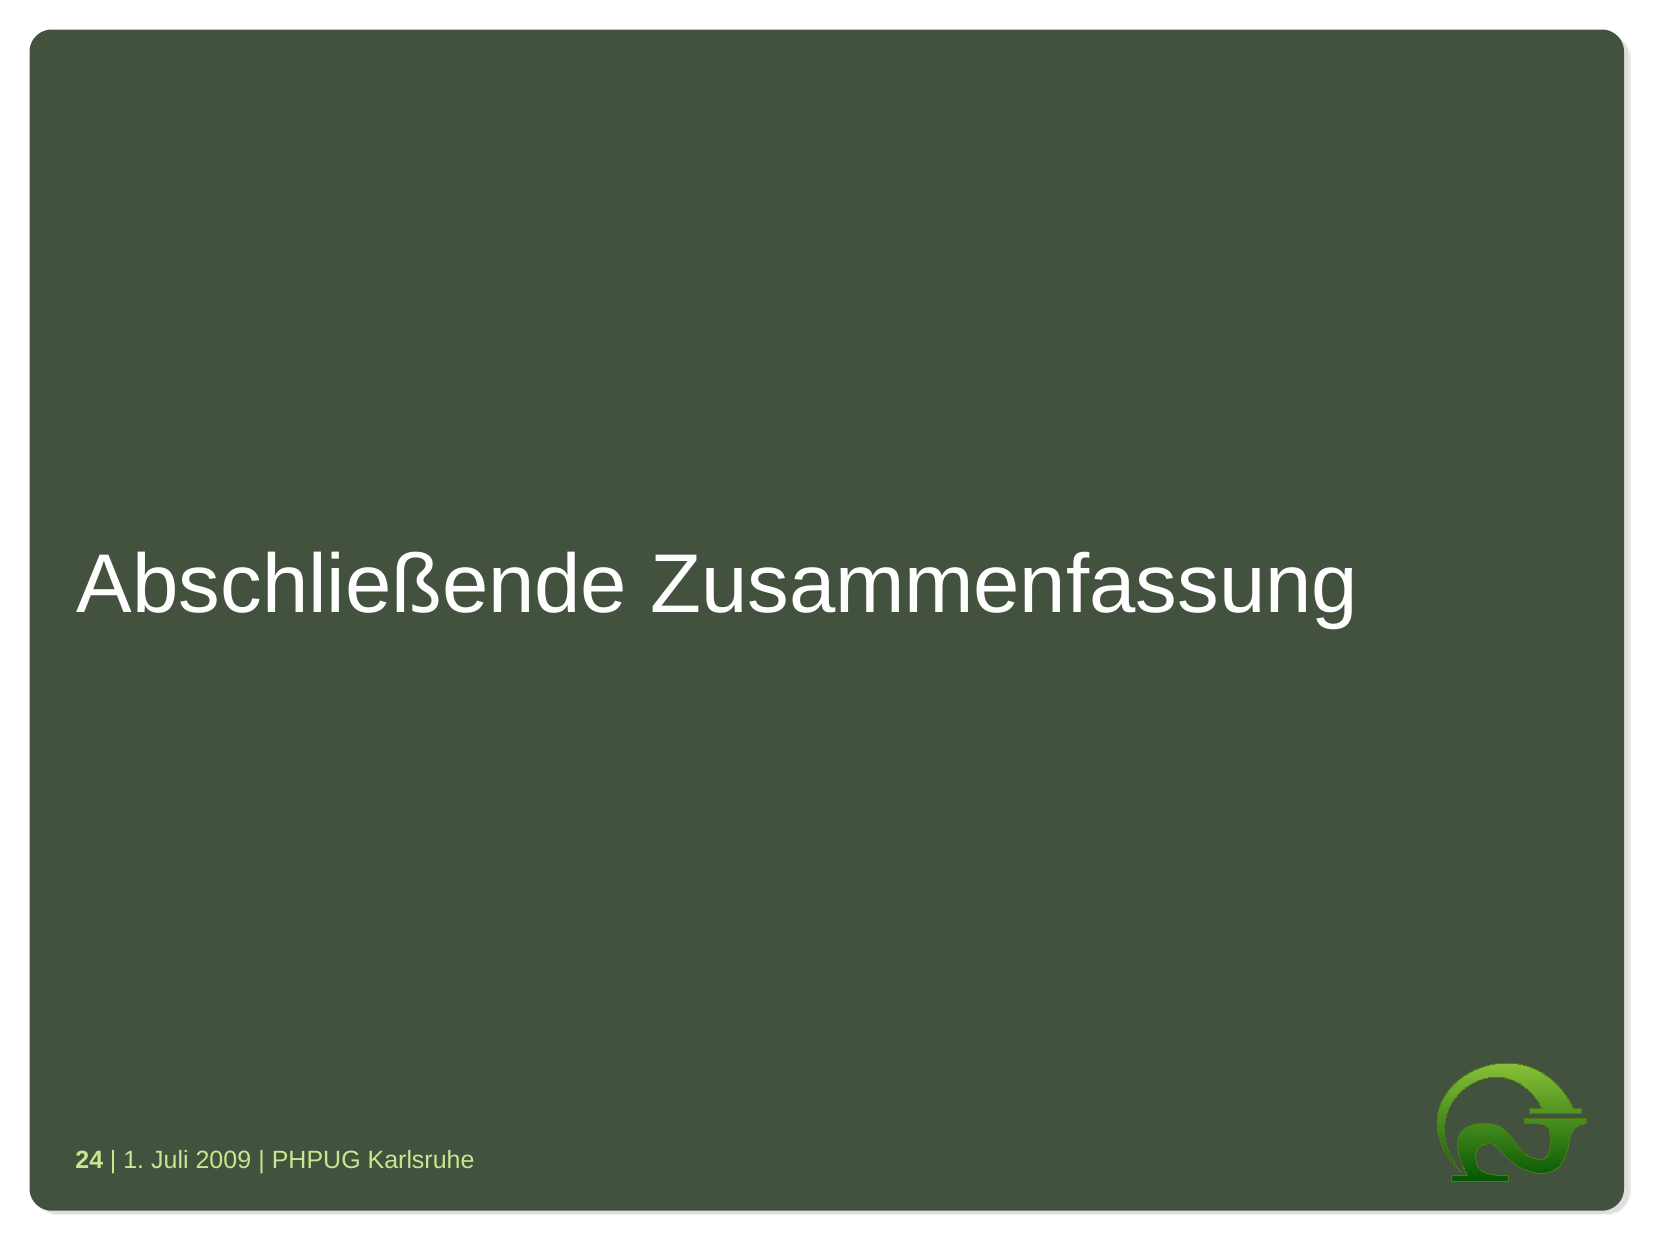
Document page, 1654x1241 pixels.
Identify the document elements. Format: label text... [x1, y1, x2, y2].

title Abschließende Zusammenfassung [76, 480, 1565, 688]
